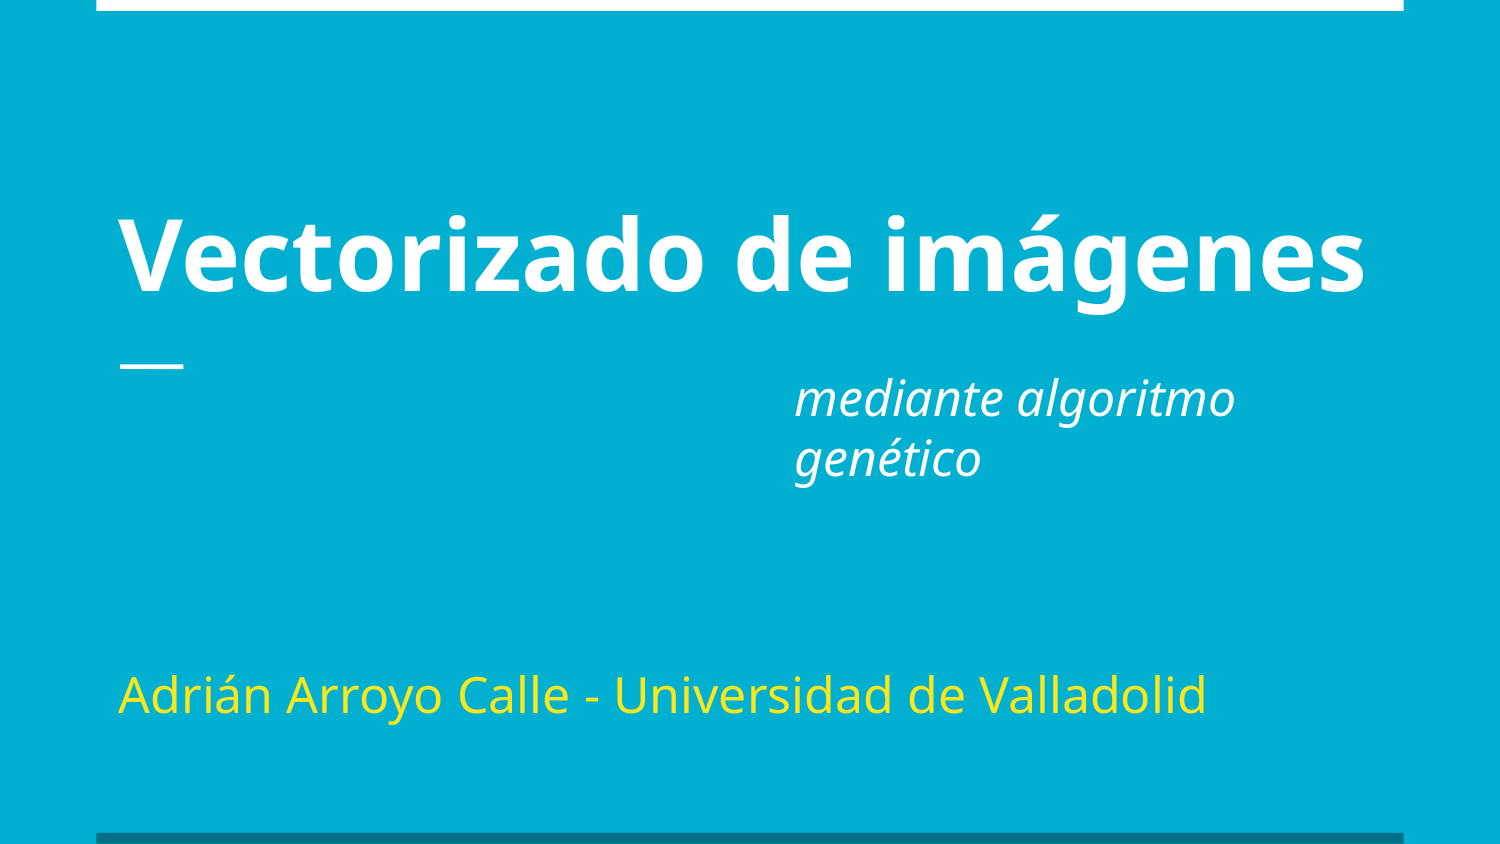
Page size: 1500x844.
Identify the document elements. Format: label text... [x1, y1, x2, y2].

title Vectorizado de imágenes [103, 22, 1399, 327]
text_box mediante algoritmo genético [779, 351, 1436, 582]
subtitle Adrián Arroyo Calle - Universidad de Valladolid [103, 529, 1399, 739]
